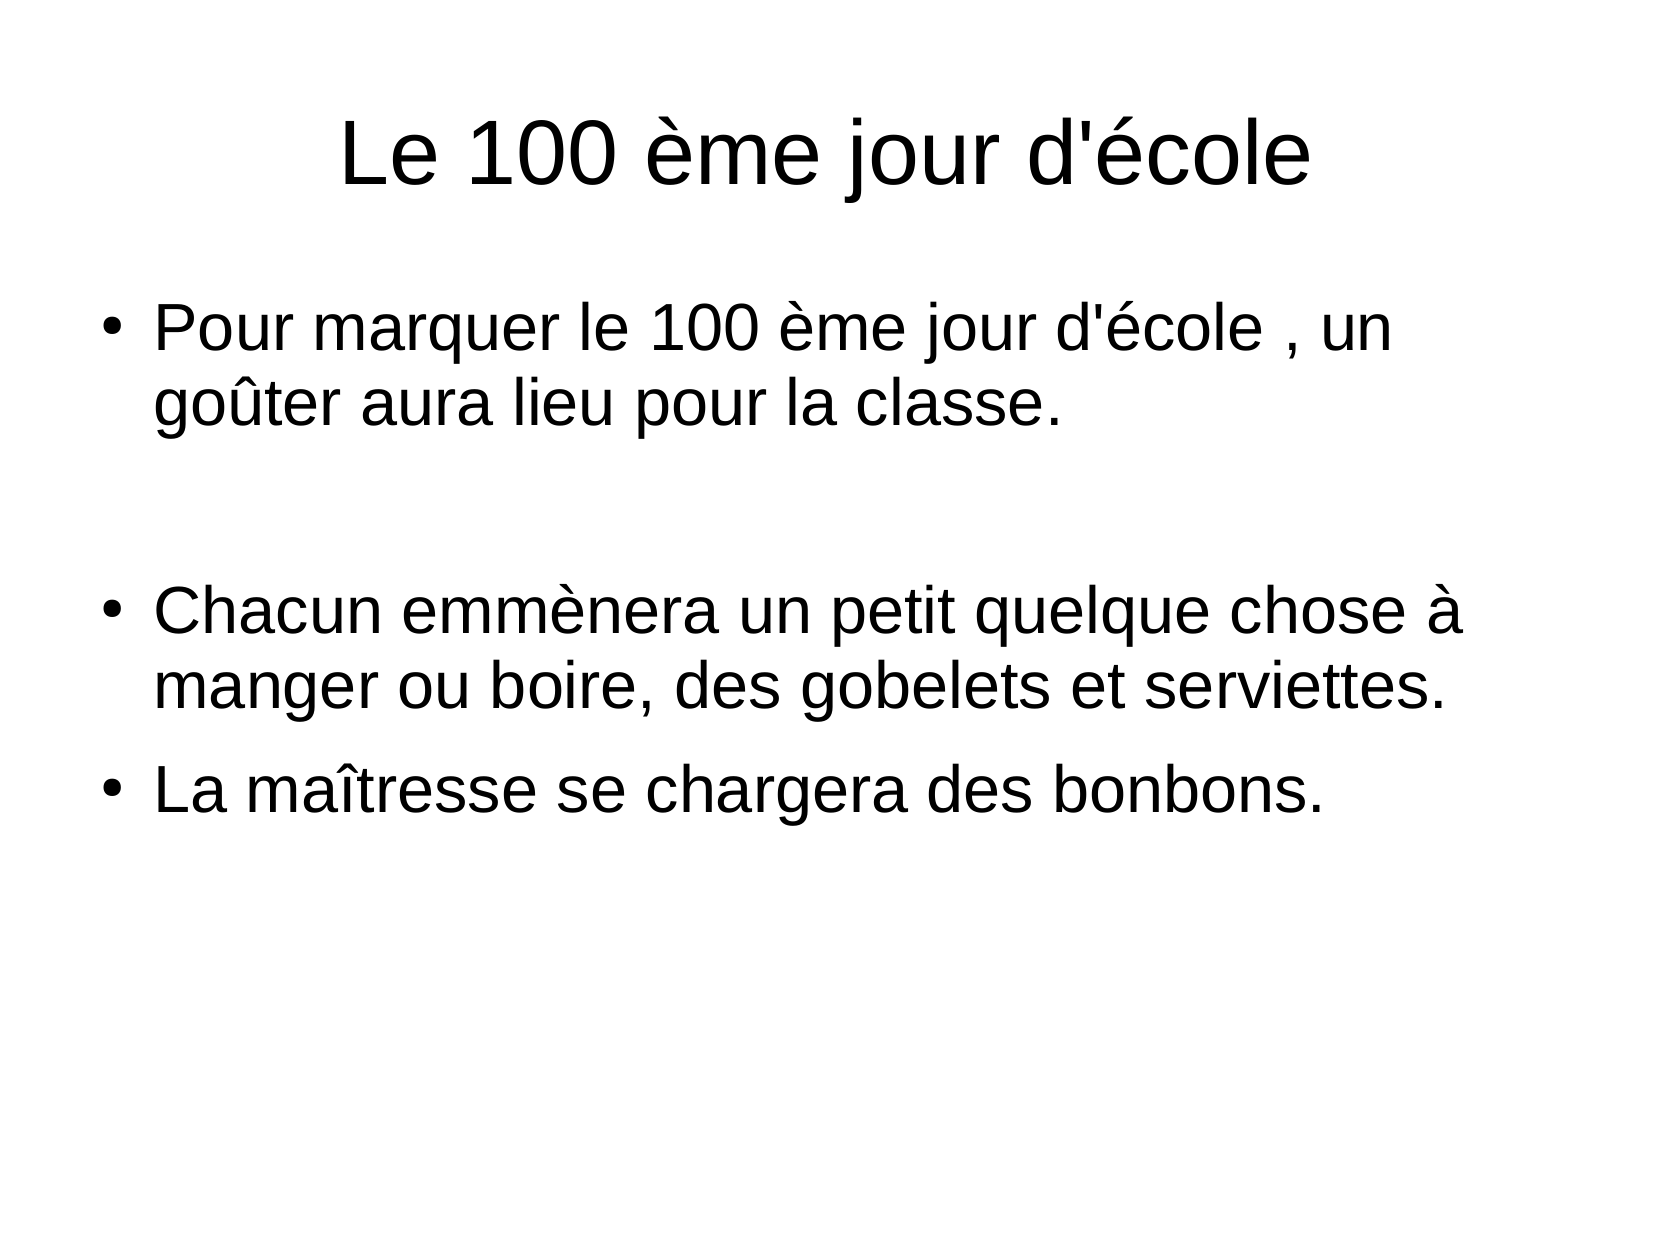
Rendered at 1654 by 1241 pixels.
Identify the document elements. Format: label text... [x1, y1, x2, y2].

title Le 100 ème jour d'école [82, 49, 1571, 257]
list Pour marquer le 100 ème jour d'école , un goûter aura lieu pour la classe. Chacun emmènera un petit quelque chose à manger ou boire, des gobelets et serviettes. La maîtresse se chargera des bonbons. [82, 290, 1571, 1109]
